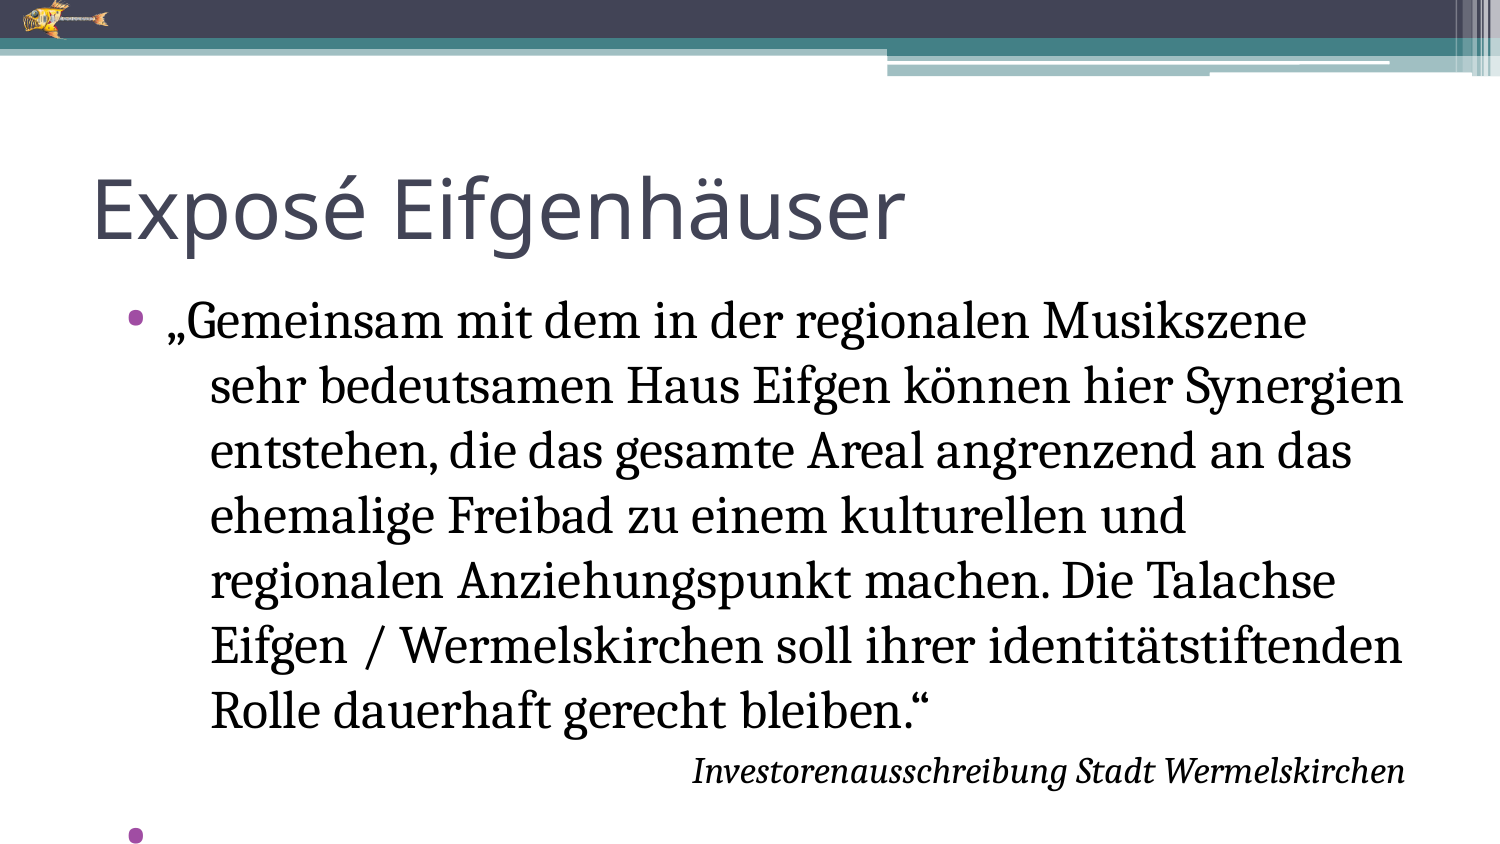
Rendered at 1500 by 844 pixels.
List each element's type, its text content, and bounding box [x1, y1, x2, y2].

list „Gemeinsam mit dem in der regionalen Musikszene sehr bedeutsamen Haus Eifgen können hier Synergien entstehen, die das gesamte Areal angrenzend an das ehemalige Freibad zu einem kulturellen und regionalen Anziehungspunkt machen. Die Talachse Eifgen / Wermelskirchen soll ihrer identitätstiftenden Rolle dauerhaft gerecht bleiben.“ Investorenausschreibung Stadt Wermelskirchen [75, 276, 1426, 809]
title Exposé Eifgenhäuser [75, 140, 1426, 272]
